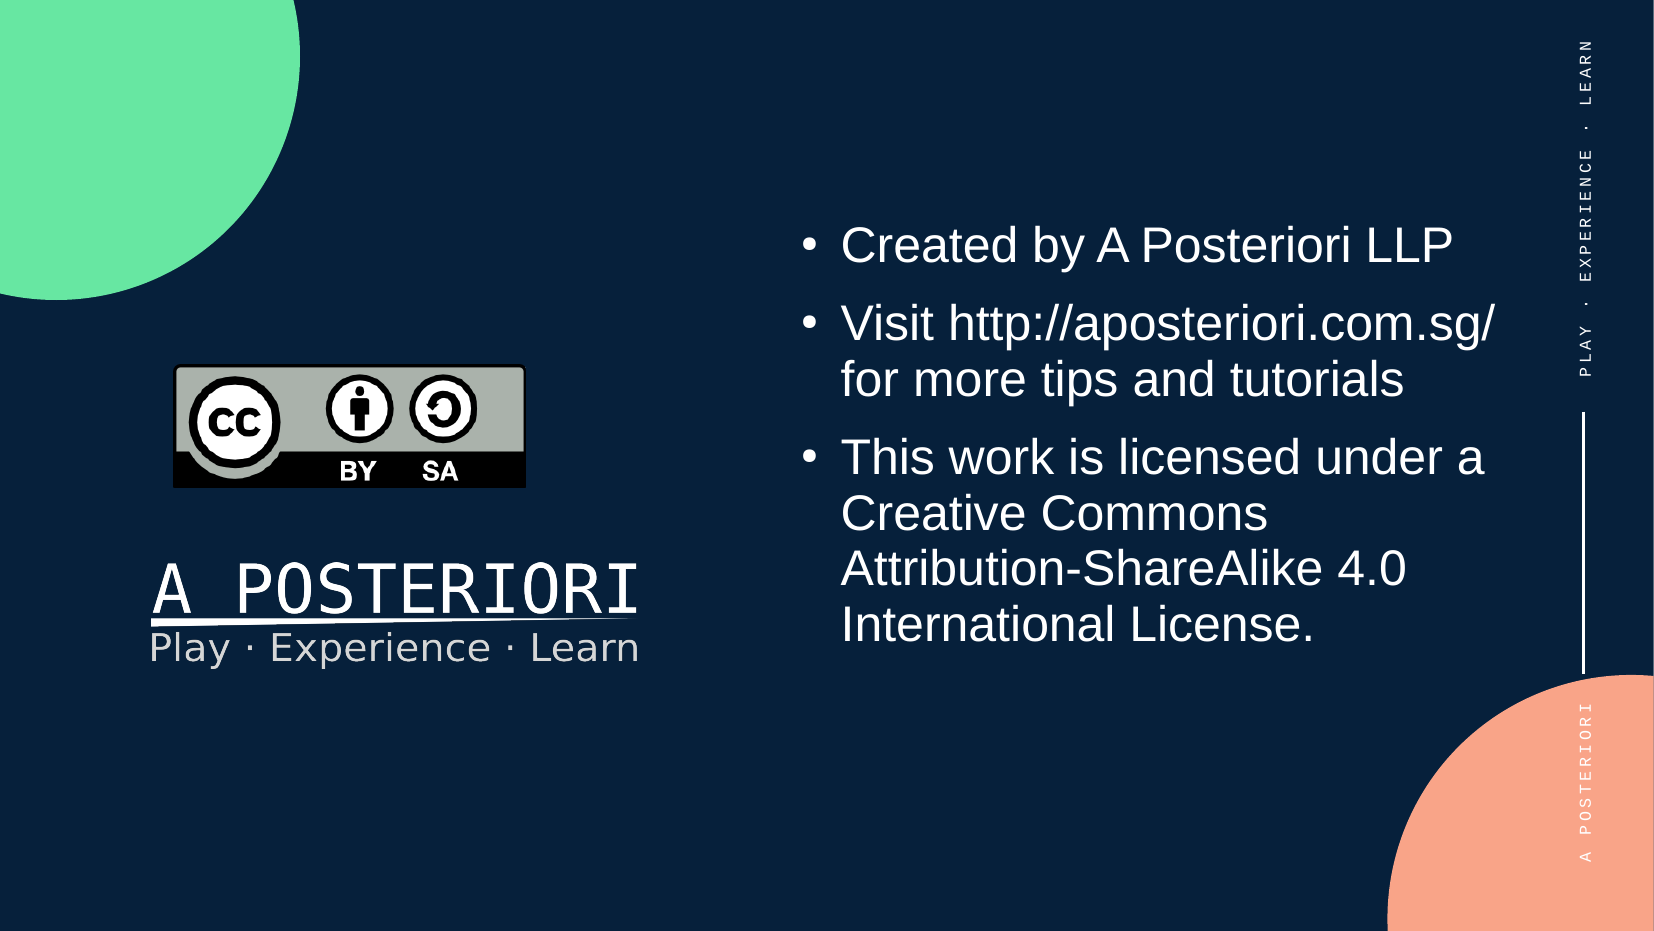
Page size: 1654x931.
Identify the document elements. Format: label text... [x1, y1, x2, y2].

picture [173, 364, 526, 488]
picture [151, 562, 638, 669]
list Created by A Posteriori LLP Visit http://aposteriori.com.sg/ for more tips and tutorials This work is licensed under a Creative Commons Attribution-ShareAlike 4.0 International License. [787, 217, 1501, 713]
